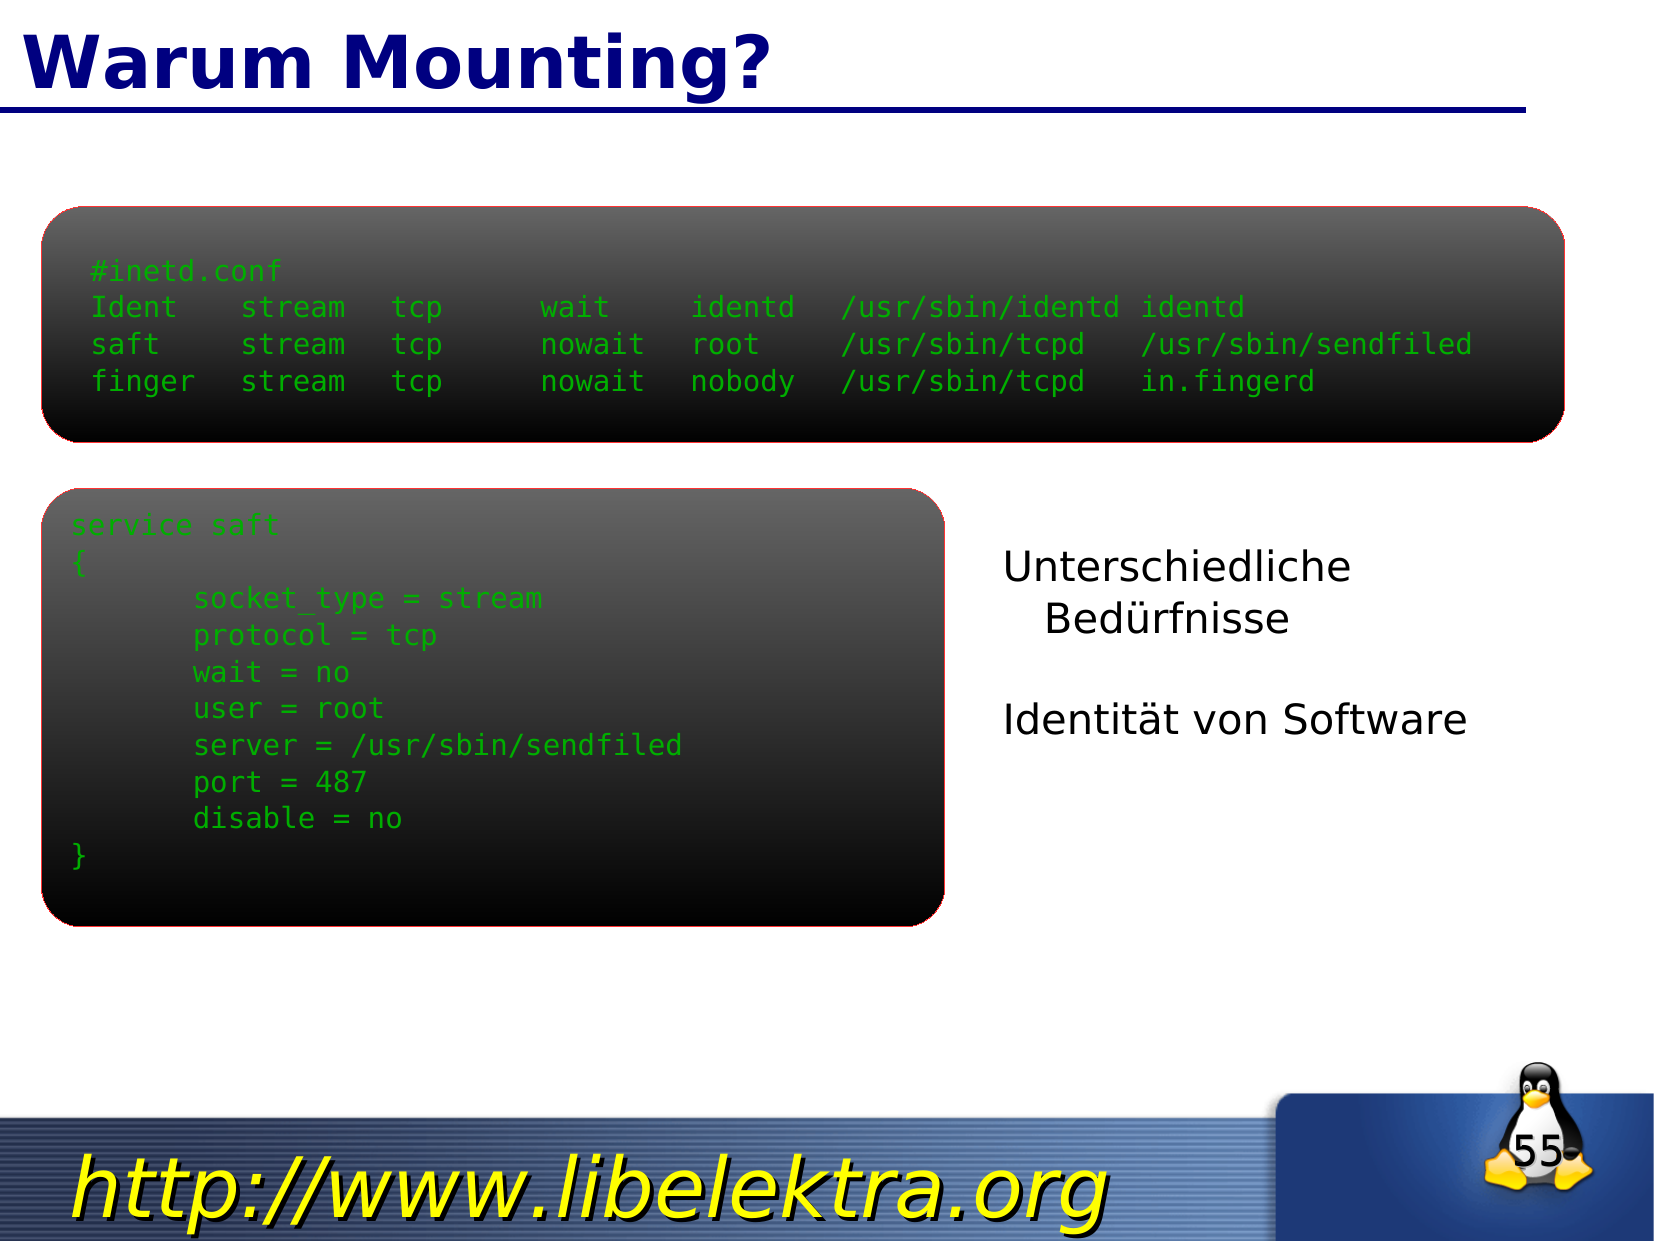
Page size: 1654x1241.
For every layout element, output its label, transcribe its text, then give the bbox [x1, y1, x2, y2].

text_box Warum Mounting? [21, 14, 1611, 111]
text_box <Nummer> [1312, 1122, 1566, 1178]
text_box service saft { socket_type = stream protocol = tcp wait = no user = root server = /usr/sbin/sendfiled port = 487 disable = no } [70, 470, 916, 945]
picture [0, 1061, 1654, 1241]
text_box [41, 206, 1565, 443]
list Unterschiedliche Bedürfnisse Identität von Software [987, 531, 1595, 850]
text_box [41, 489, 70, 926]
text_box [916, 489, 945, 926]
text_box #inetd.conf Ident stream tcp wait identd /usr/sbin/identd identd saft stream tcp nowait root /usr/sbin/tcpd /usr/sbin/sendfiled finger stream tcp nowait nobody /usr/sbin/tcpd in.fingerd [90, 252, 1516, 397]
